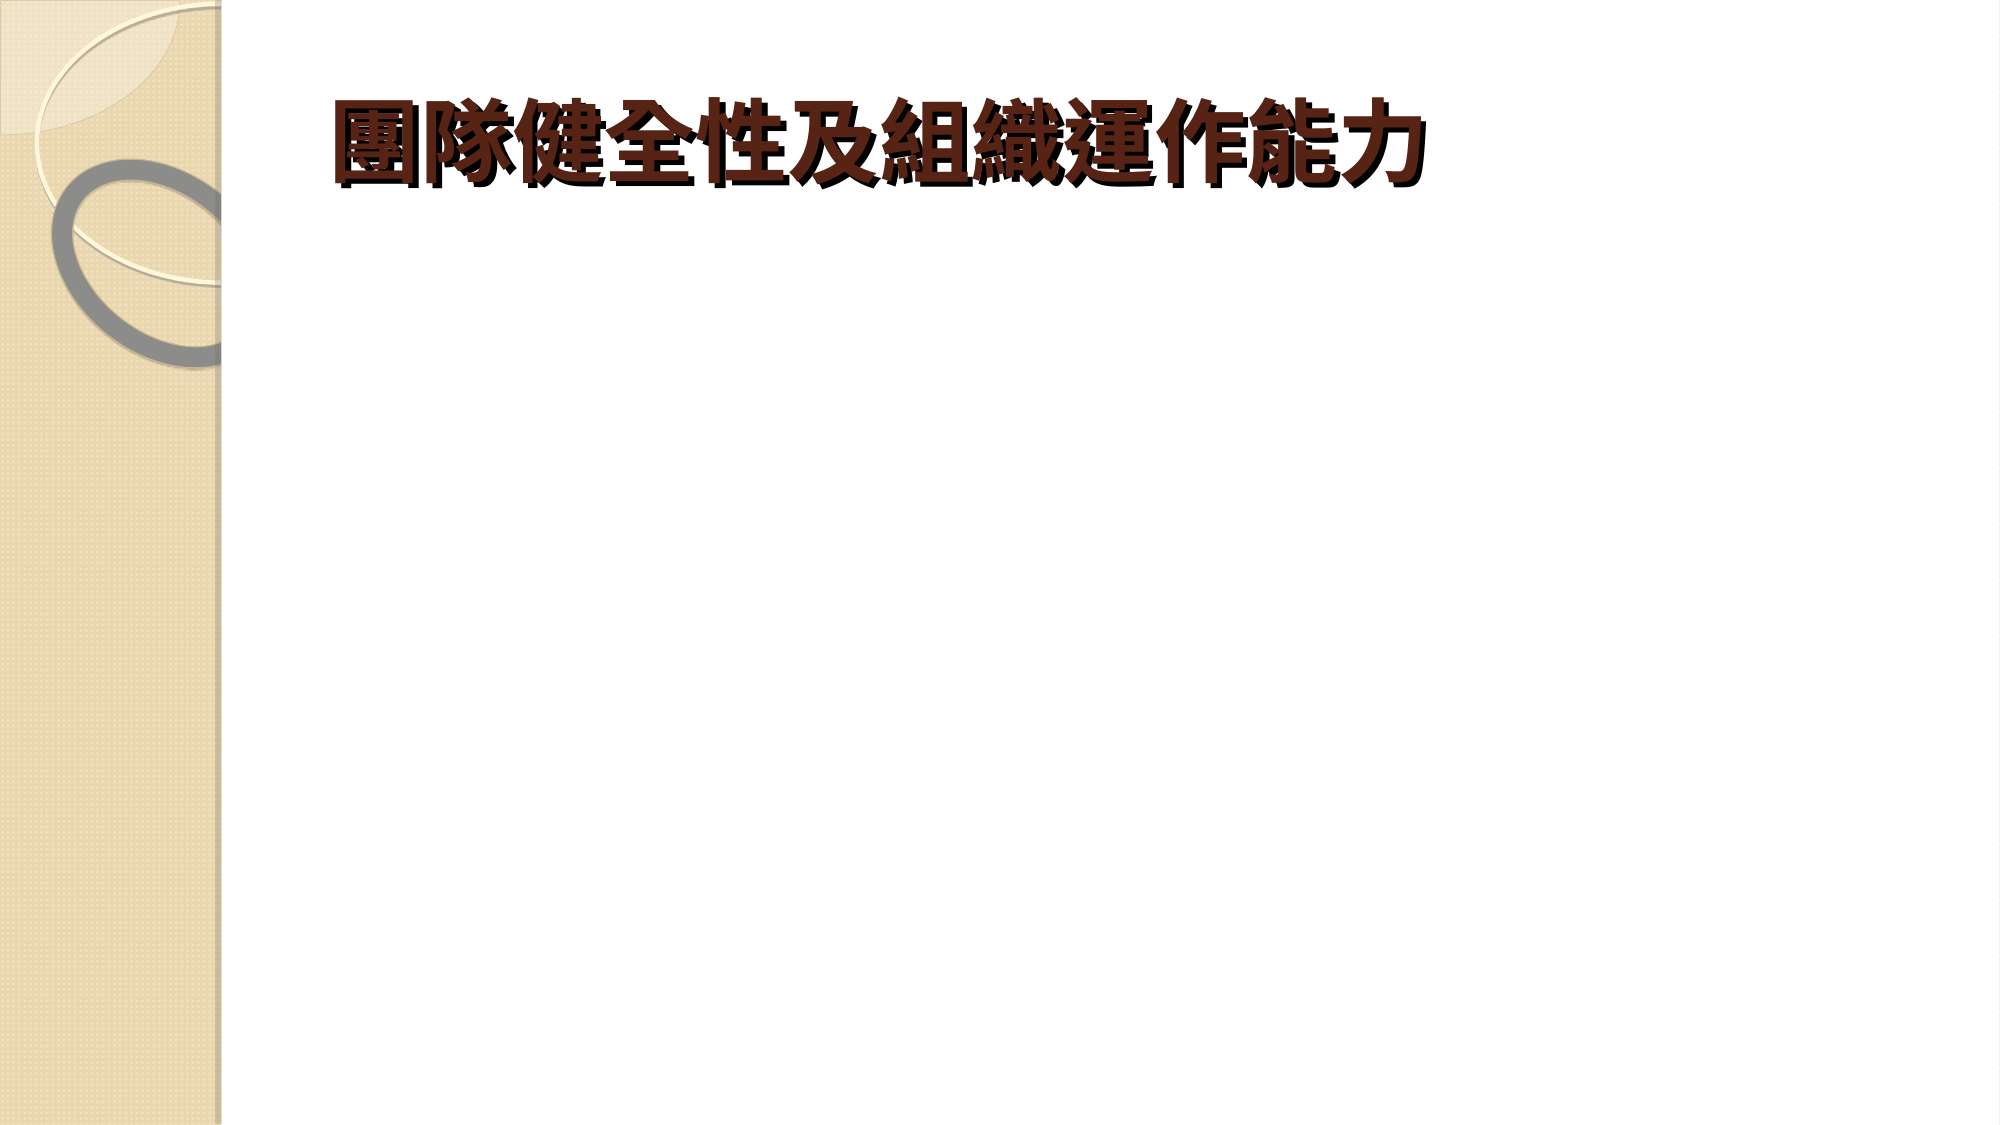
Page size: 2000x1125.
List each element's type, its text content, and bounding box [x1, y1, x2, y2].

title 團隊健全性及組織運作能力 [313, 45, 1954, 233]
